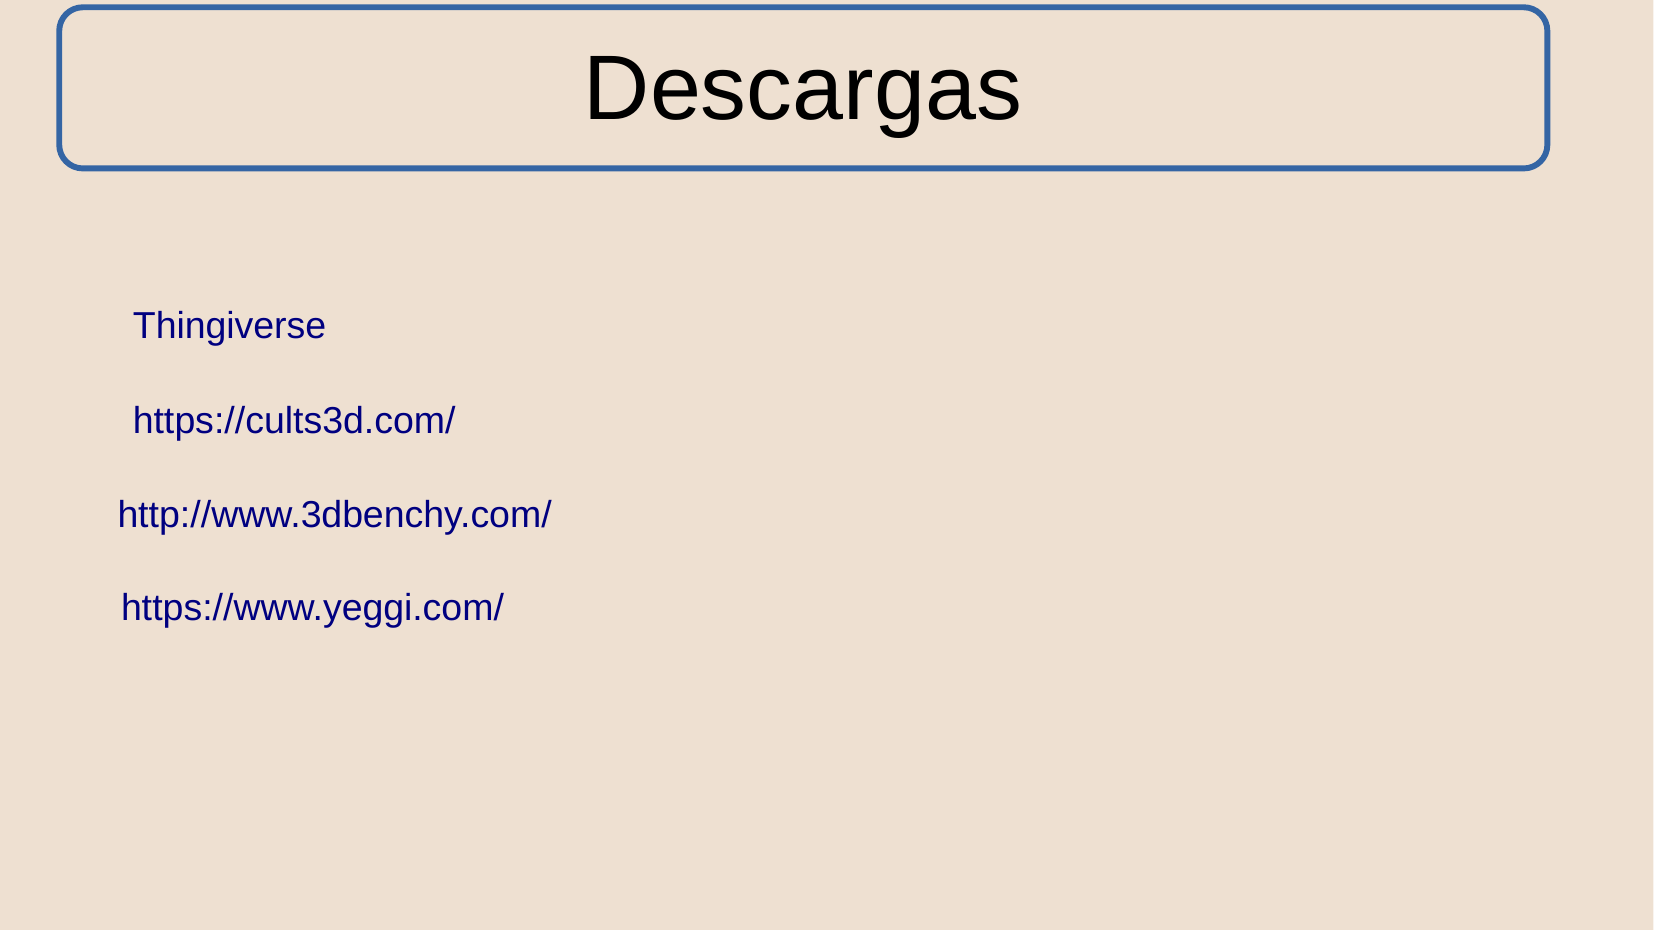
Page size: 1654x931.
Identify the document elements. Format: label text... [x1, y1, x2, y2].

text_box http://www.3dbenchy.com/ [102, 486, 567, 544]
title Descargas [59, 7, 1548, 169]
text_box https://cults3d.com/ [118, 391, 471, 449]
text_box Thingiverse [118, 297, 341, 355]
text_box https://www.yeggi.com/ [106, 578, 520, 636]
